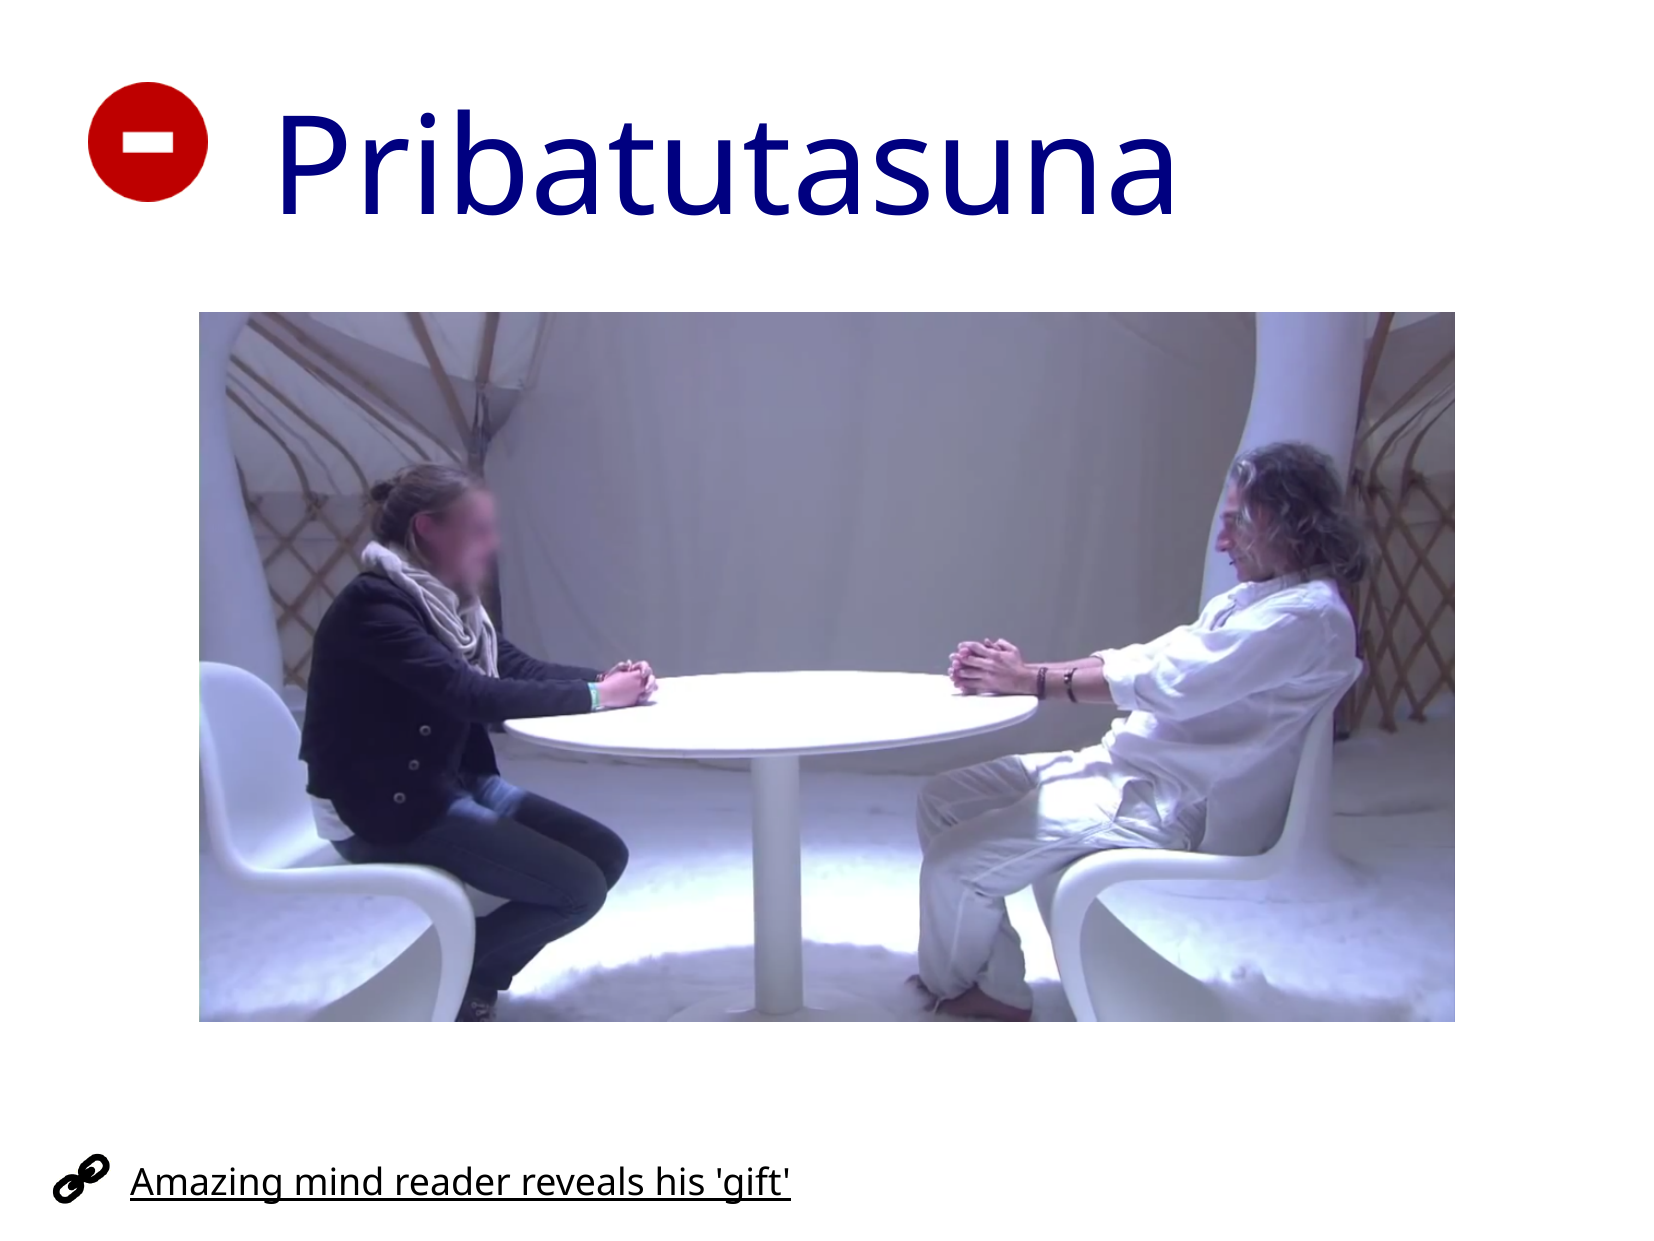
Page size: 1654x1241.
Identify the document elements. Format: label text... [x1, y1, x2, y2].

text_box Pribatutasuna [256, 59, 1330, 237]
picture [88, 82, 208, 202]
picture [51, 1152, 111, 1205]
text_box Amazing mind reader reveals his 'gift' [115, 1147, 782, 1205]
picture [199, 312, 1455, 1022]
